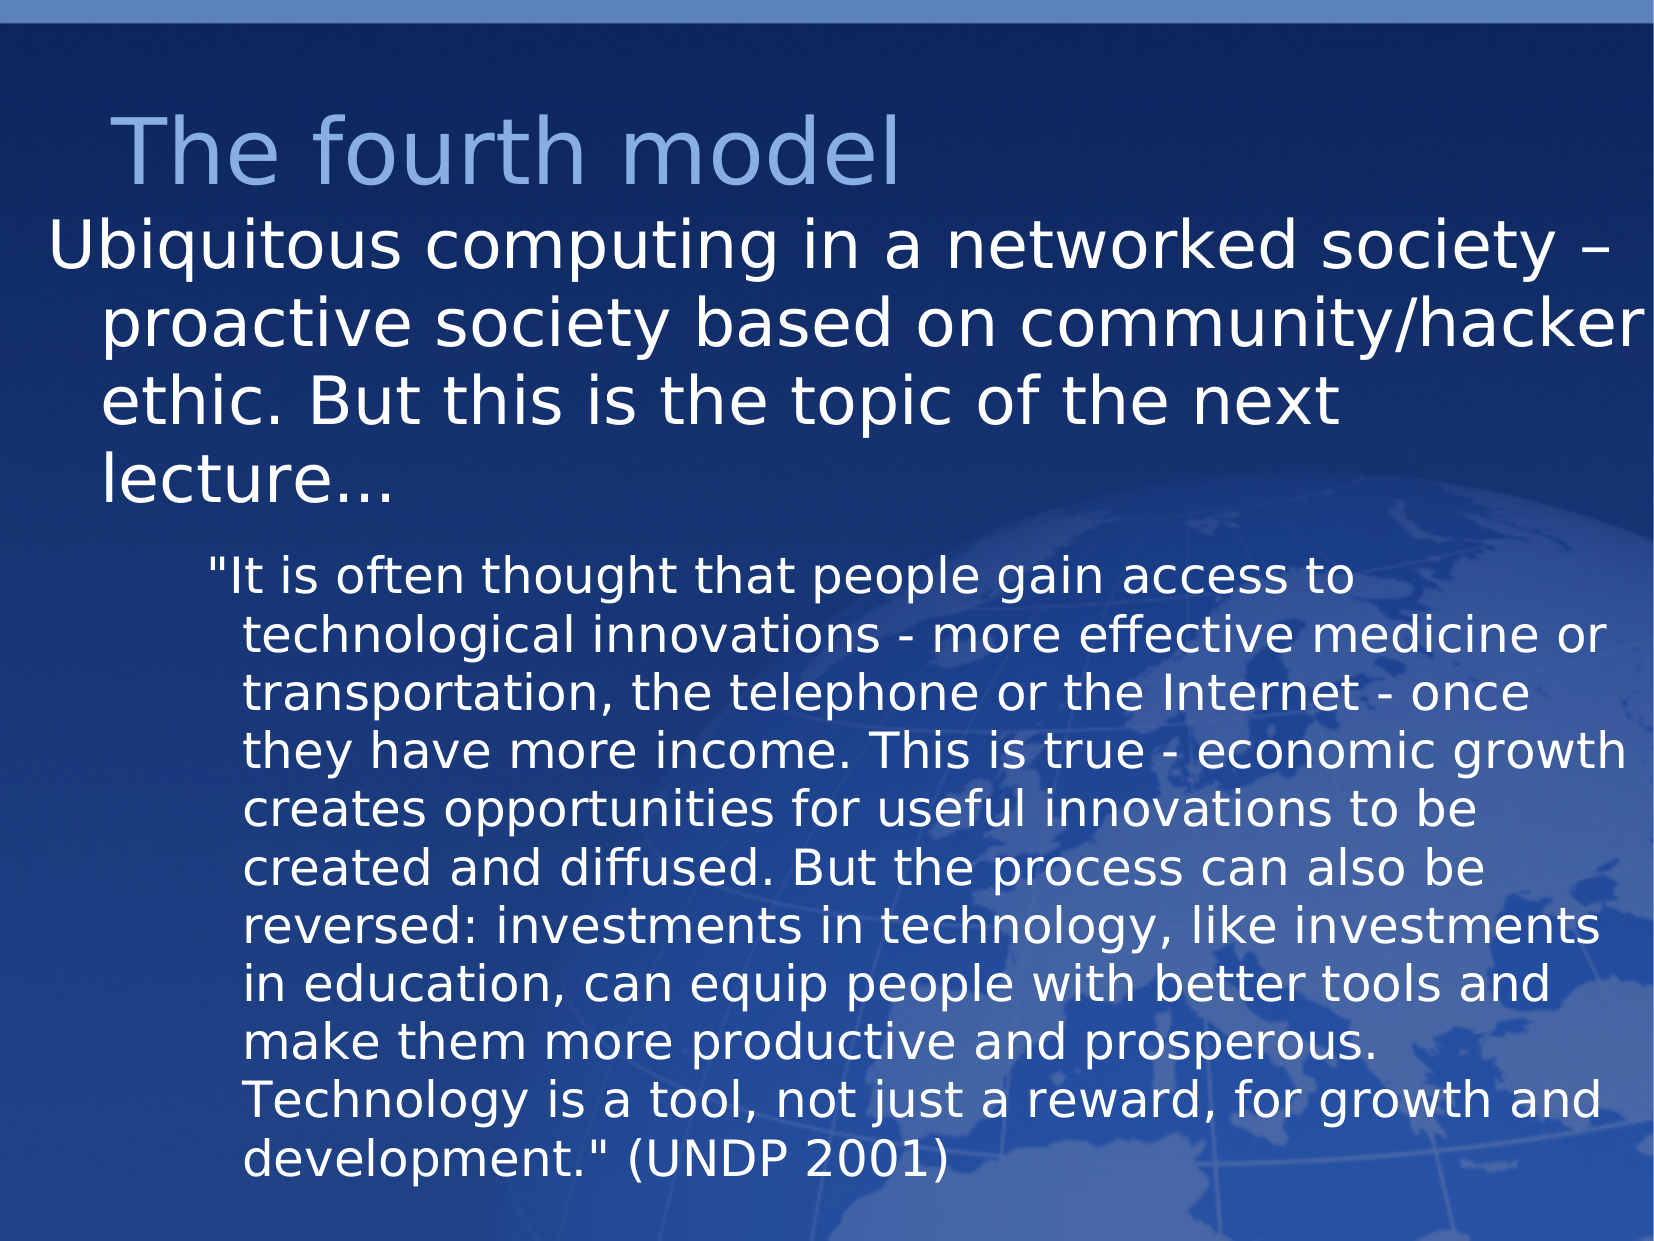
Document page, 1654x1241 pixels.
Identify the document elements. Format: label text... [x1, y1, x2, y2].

title The fourth model [82, 56, 1571, 206]
picture [0, 0, 1654, 1241]
list Ubiquitous computing in a networked society – proactive society based on community/hacker ethic. But this is the topic of the next lecture... "It is often thought that people gain access to technological innovations - more effective medicine or transportation, the telephone or the Internet - once they have more income. This is true - economic growth creates opportunities for useful innovations to be created and diffused. But the process can also be reversed: investments in technology, like investments in education, can equip people with better tools and make them more productive and prosperous. Technology is a tool, not just a reward, for growth and development." (UNDP 2001) [29, 206, 1654, 1241]
